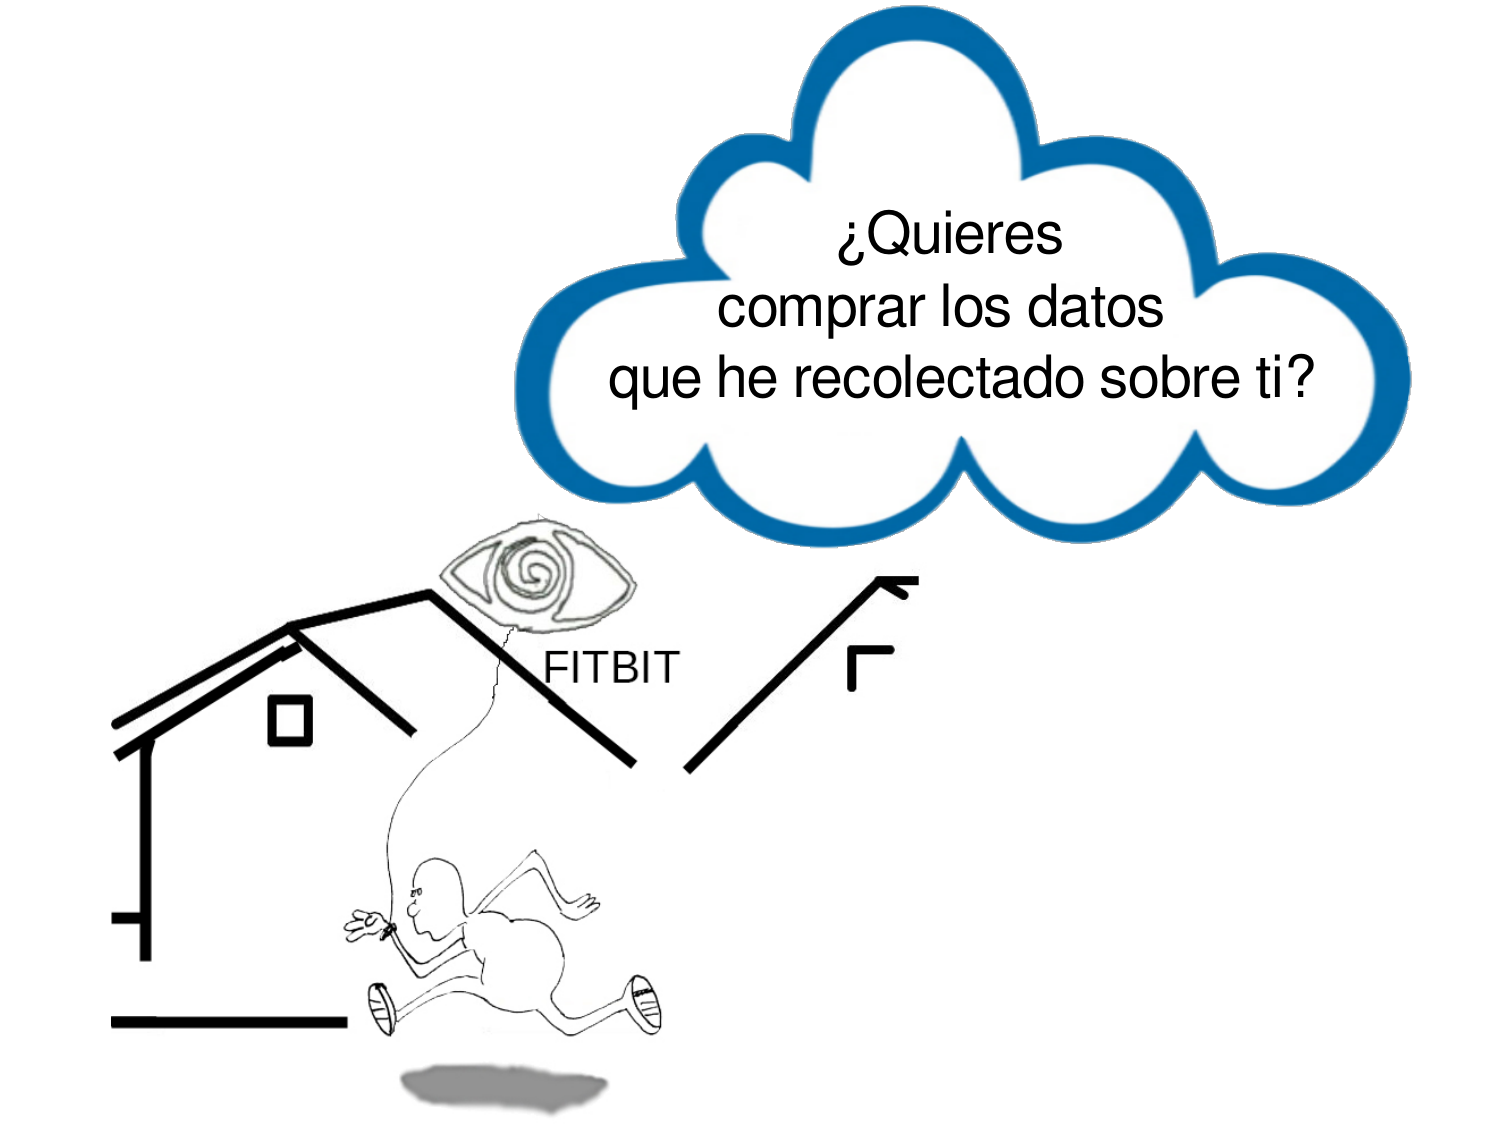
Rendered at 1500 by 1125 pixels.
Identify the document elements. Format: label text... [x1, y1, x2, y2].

picture [111, 0, 1418, 1125]
text_box ¿Quieres comprar los datos [700, 165, 1198, 337]
text_box que he recolectado sobre ti? [519, 337, 1406, 426]
